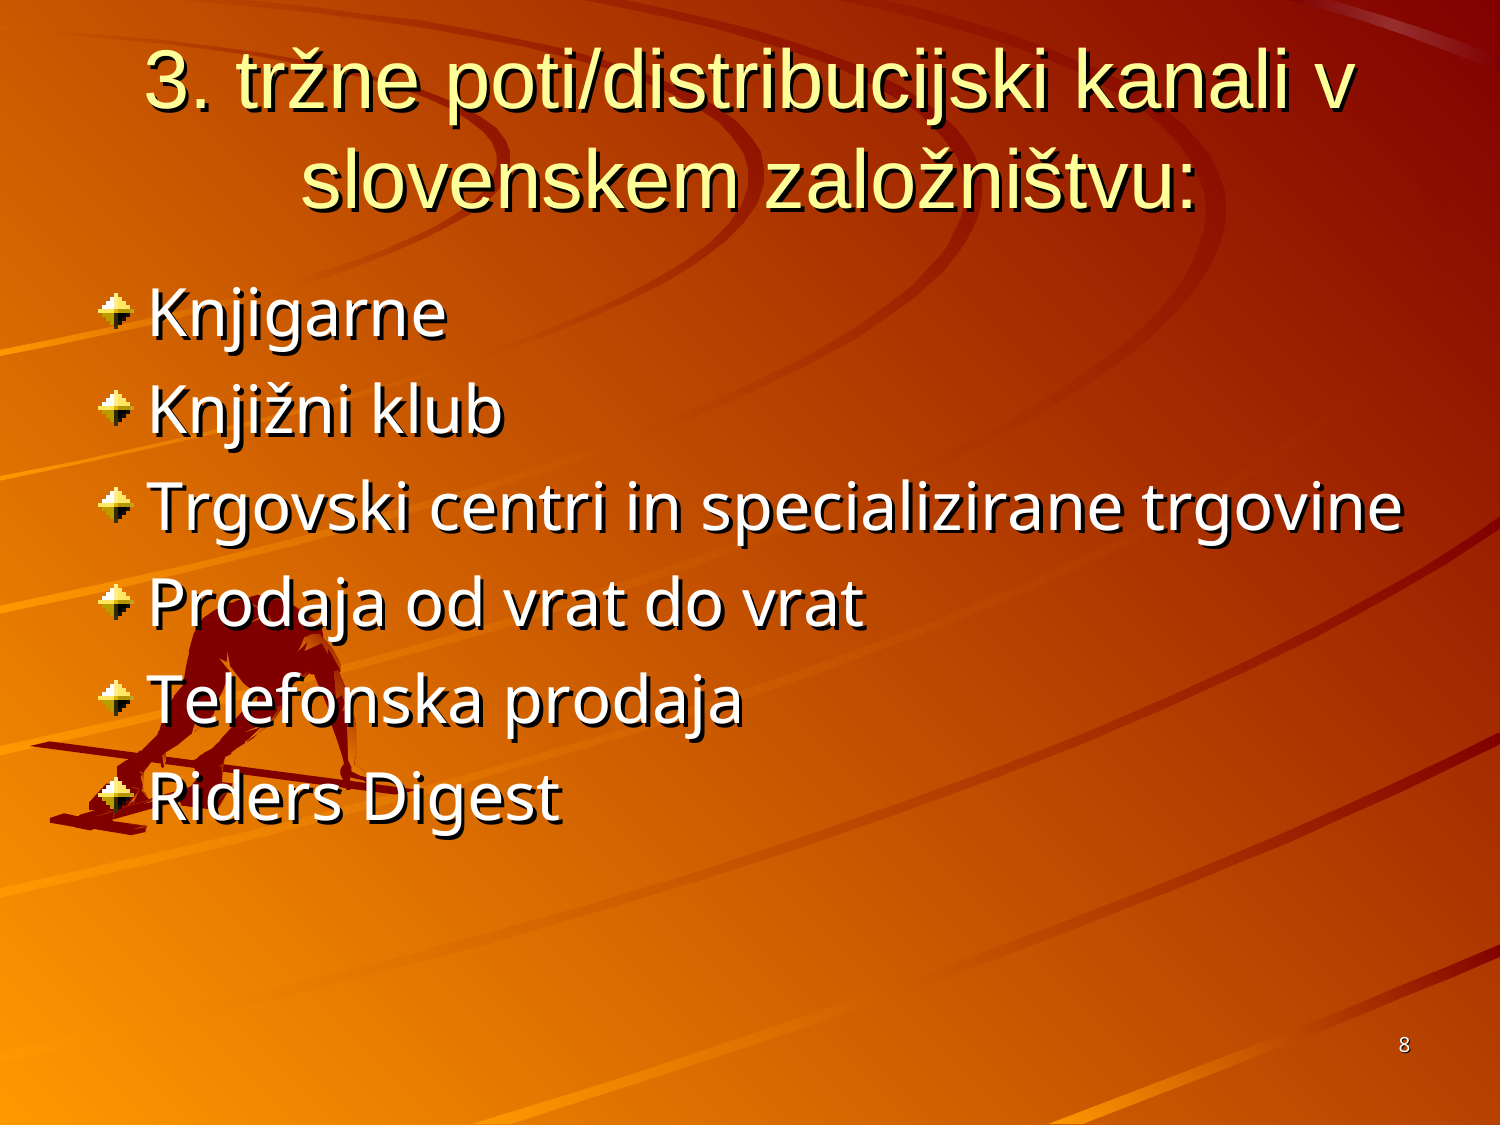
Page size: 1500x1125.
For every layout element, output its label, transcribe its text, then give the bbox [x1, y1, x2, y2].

title 3. tržne poti/distribucijski kanali v slovenskem založništvu: [75, 17, 1426, 233]
text_box <number> [1074, 1024, 1426, 1100]
list Knjigarne Knjižni klub Trgovski centri in specializirane trgovine Prodaja od vrat do vrat Telefonska prodaja Riders Digest [75, 262, 1426, 1006]
